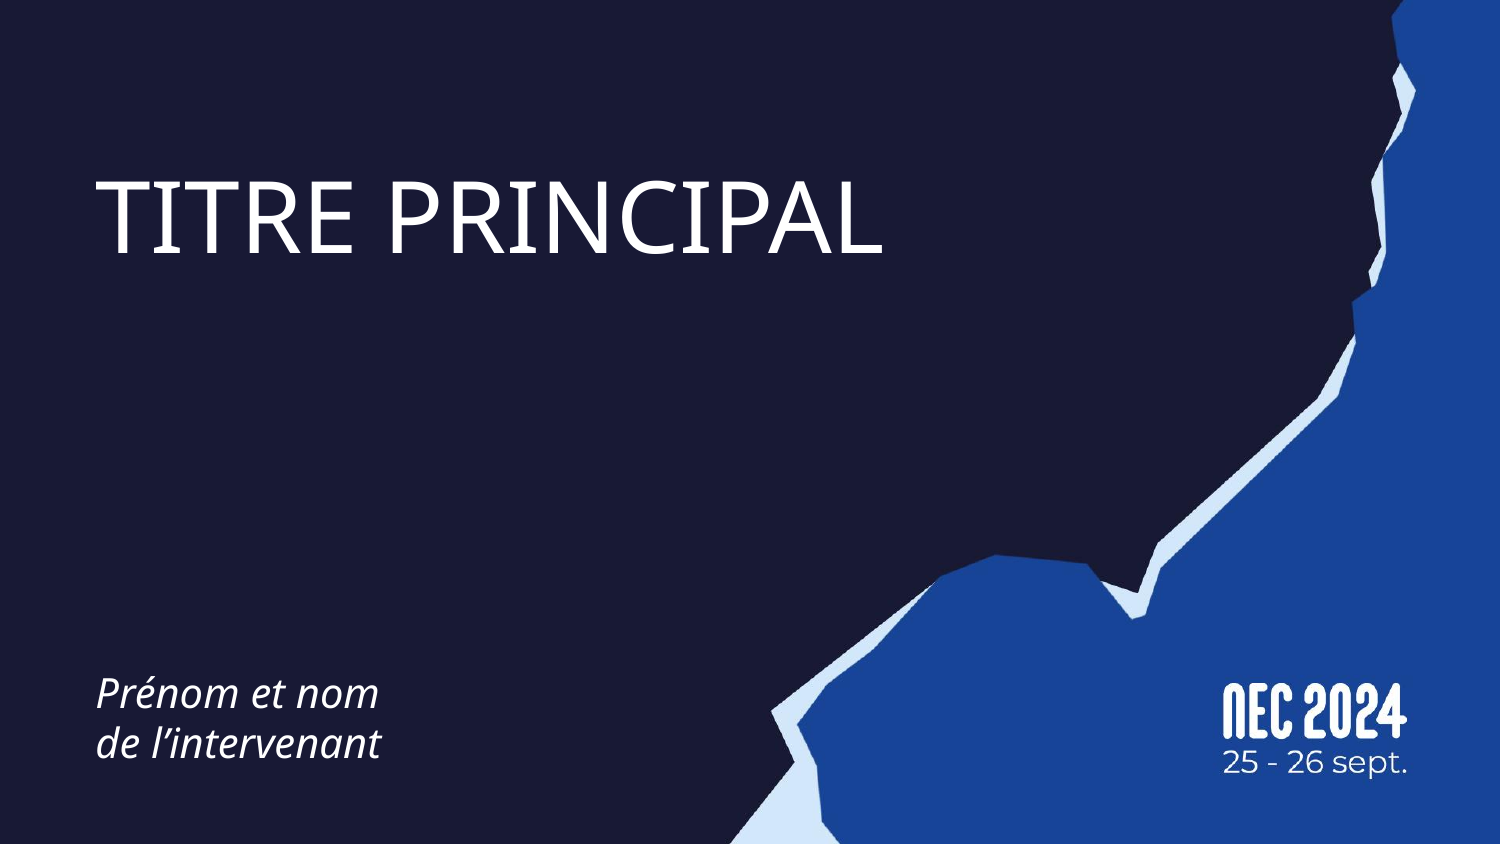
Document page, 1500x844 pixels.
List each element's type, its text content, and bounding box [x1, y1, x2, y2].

text_box TITRE PRINCIPAL [87, 146, 1370, 531]
text_box Prénom et nom de l’intervenant [87, 659, 1187, 775]
picture [0, 0, 1500, 844]
